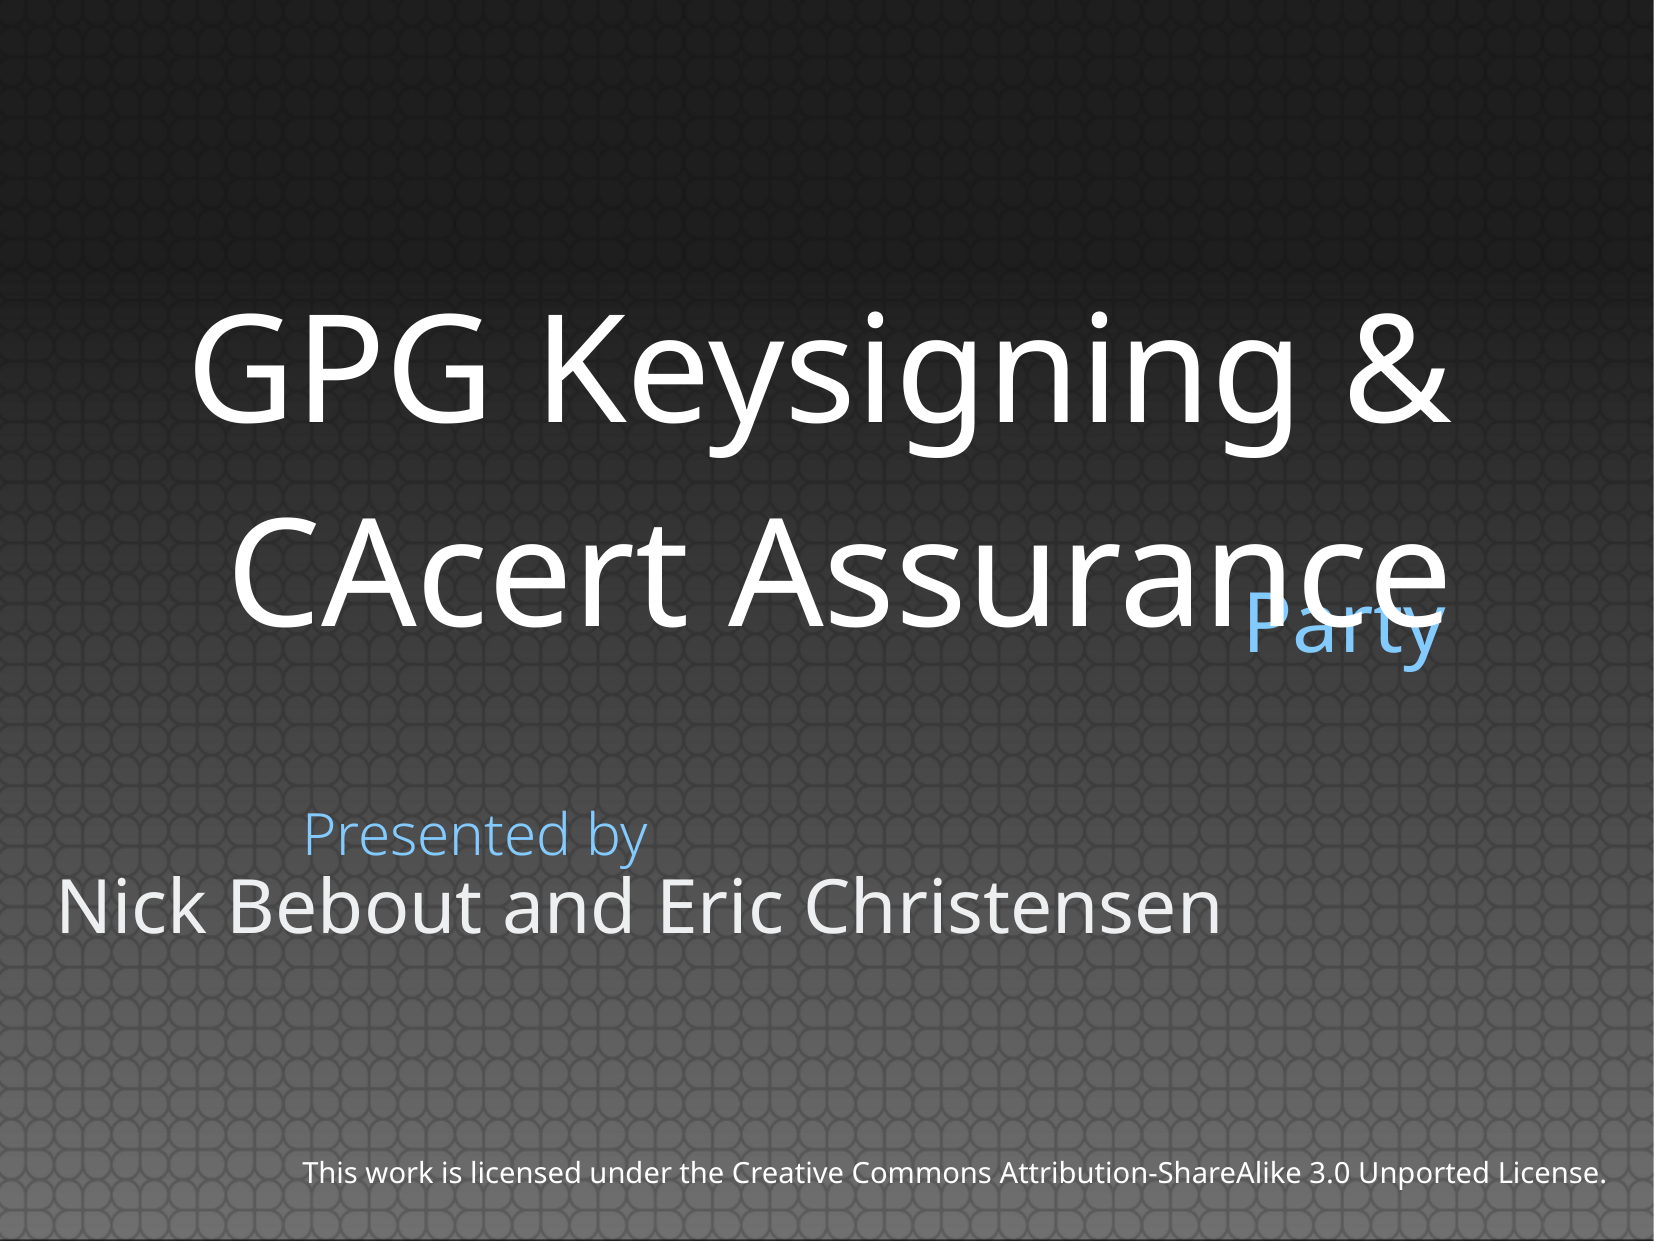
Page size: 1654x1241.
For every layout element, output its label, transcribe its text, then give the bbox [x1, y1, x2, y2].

picture [0, 0, 1654, 1241]
text_box Presented by [287, 785, 700, 869]
text_box GPG Keysigning & CAcert Assurance [31, 254, 1468, 620]
subtitle Party [100, 620, 1447, 669]
text_box This work is licensed under the Creative Commons Attribution-ShareAlike 3.0 Unported License. [189, 1144, 1624, 1229]
text_box Nick Bebout and Eric Christensen [40, 846, 1323, 1036]
